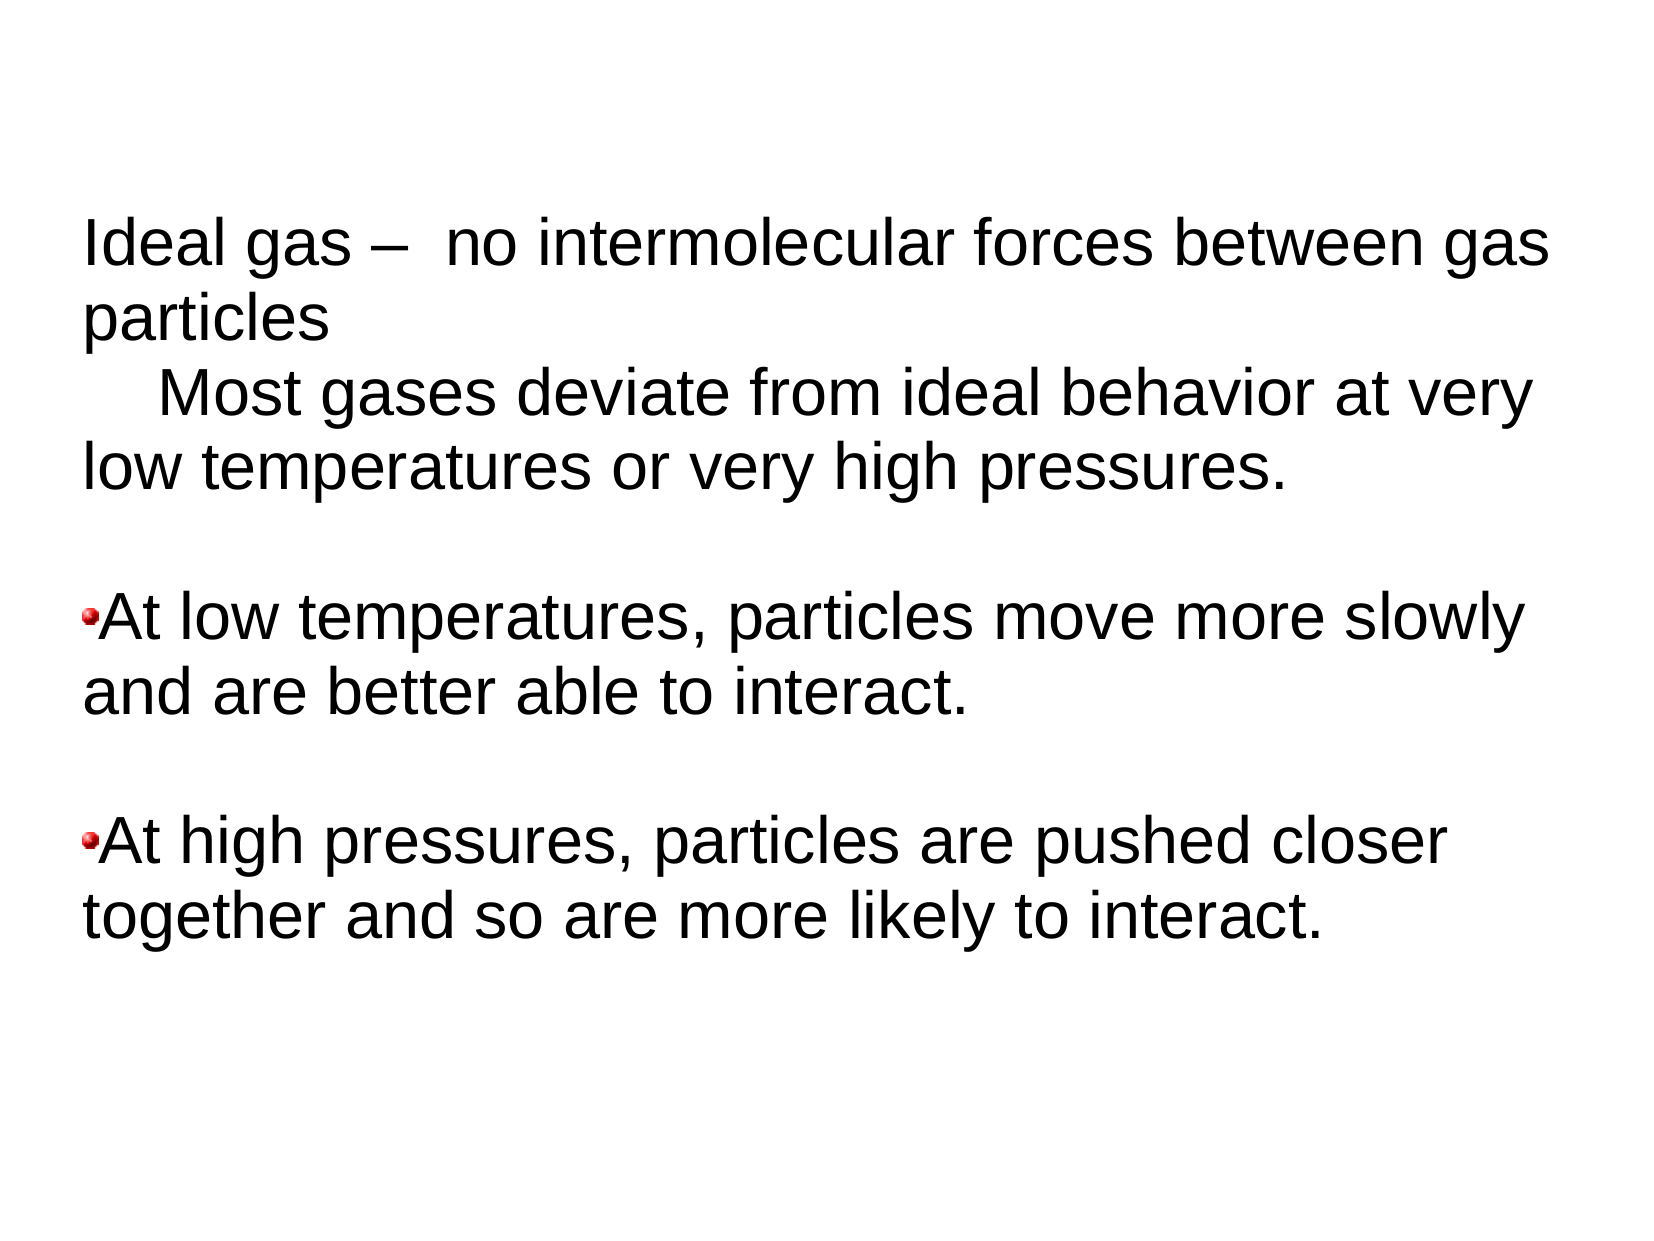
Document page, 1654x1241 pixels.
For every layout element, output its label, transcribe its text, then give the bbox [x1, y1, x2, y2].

subtitle Ideal gas – no intermolecular forces between gas particles Most gases deviate from ideal behavior at very low temperatures or very high pressures. At low temperatures, particles move more slowly and are better able to interact. At high pressures, particles are pushed closer together and so are more likely to interact. [82, 49, 1571, 1109]
